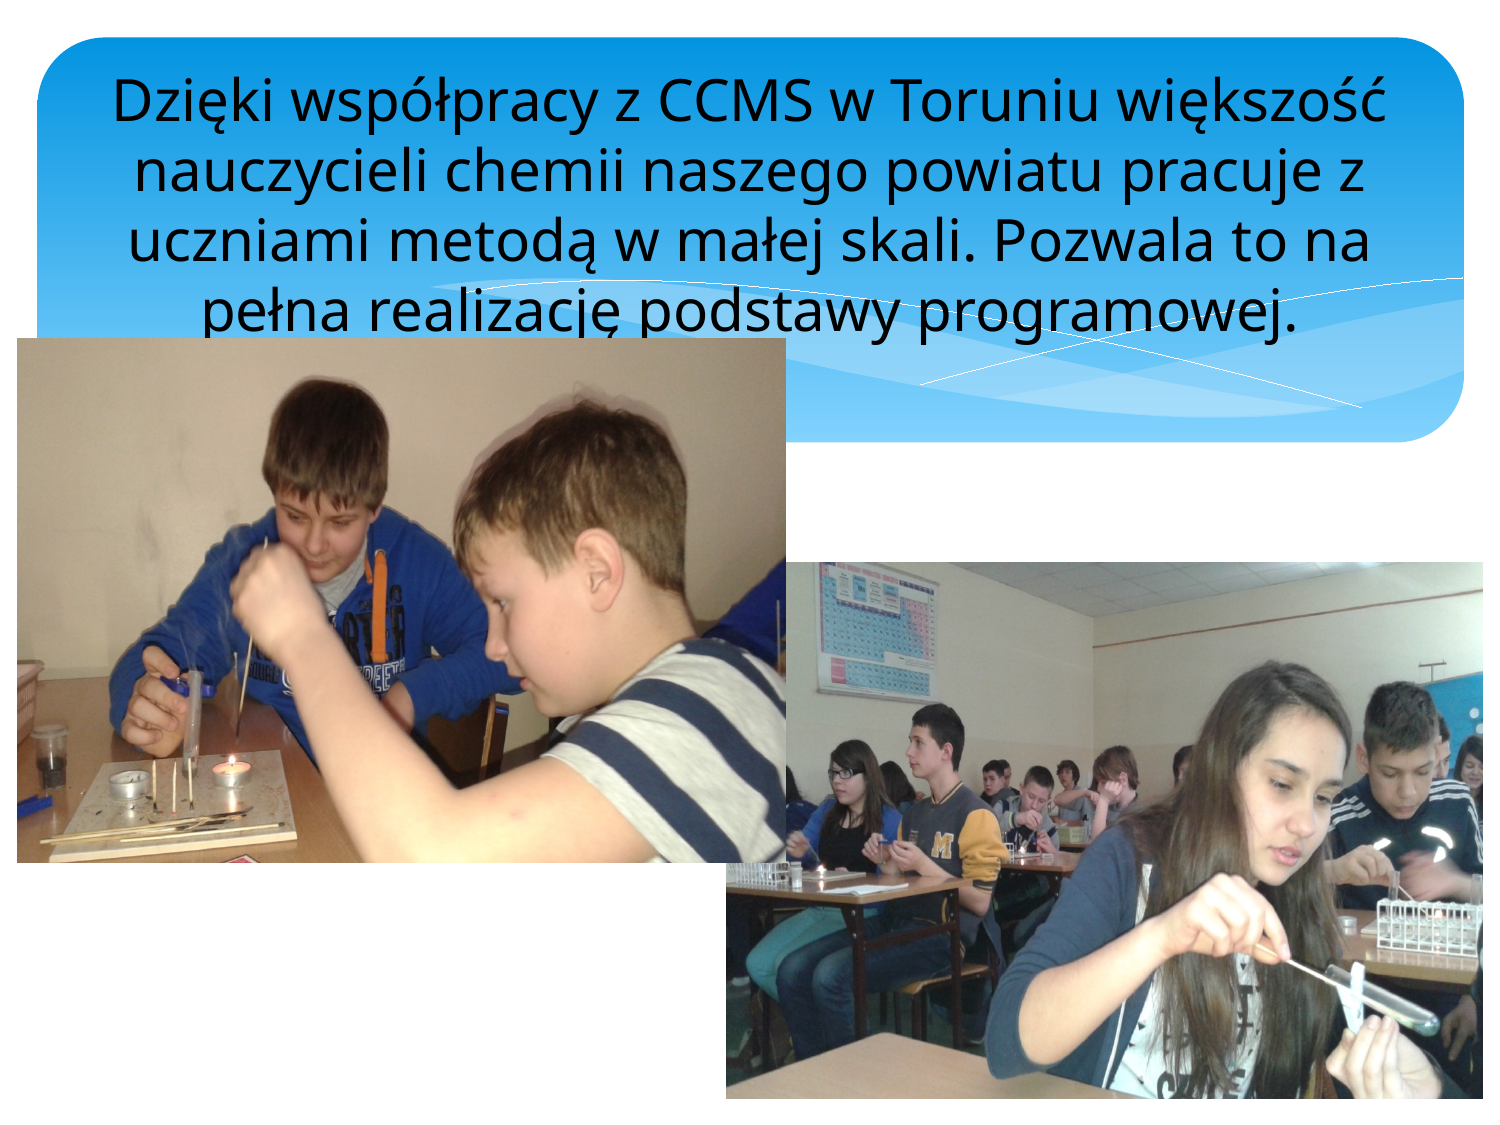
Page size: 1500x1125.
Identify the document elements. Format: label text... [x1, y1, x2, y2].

title Dzięki współpracy z CCMS w Toruniu większość nauczycieli chemii naszego powiatu pracuje z uczniami metodą w małej skali. Pozwala to na pełna realizację podstawy programowej. [75, 55, 1425, 315]
picture [17, 338, 1483, 1099]
